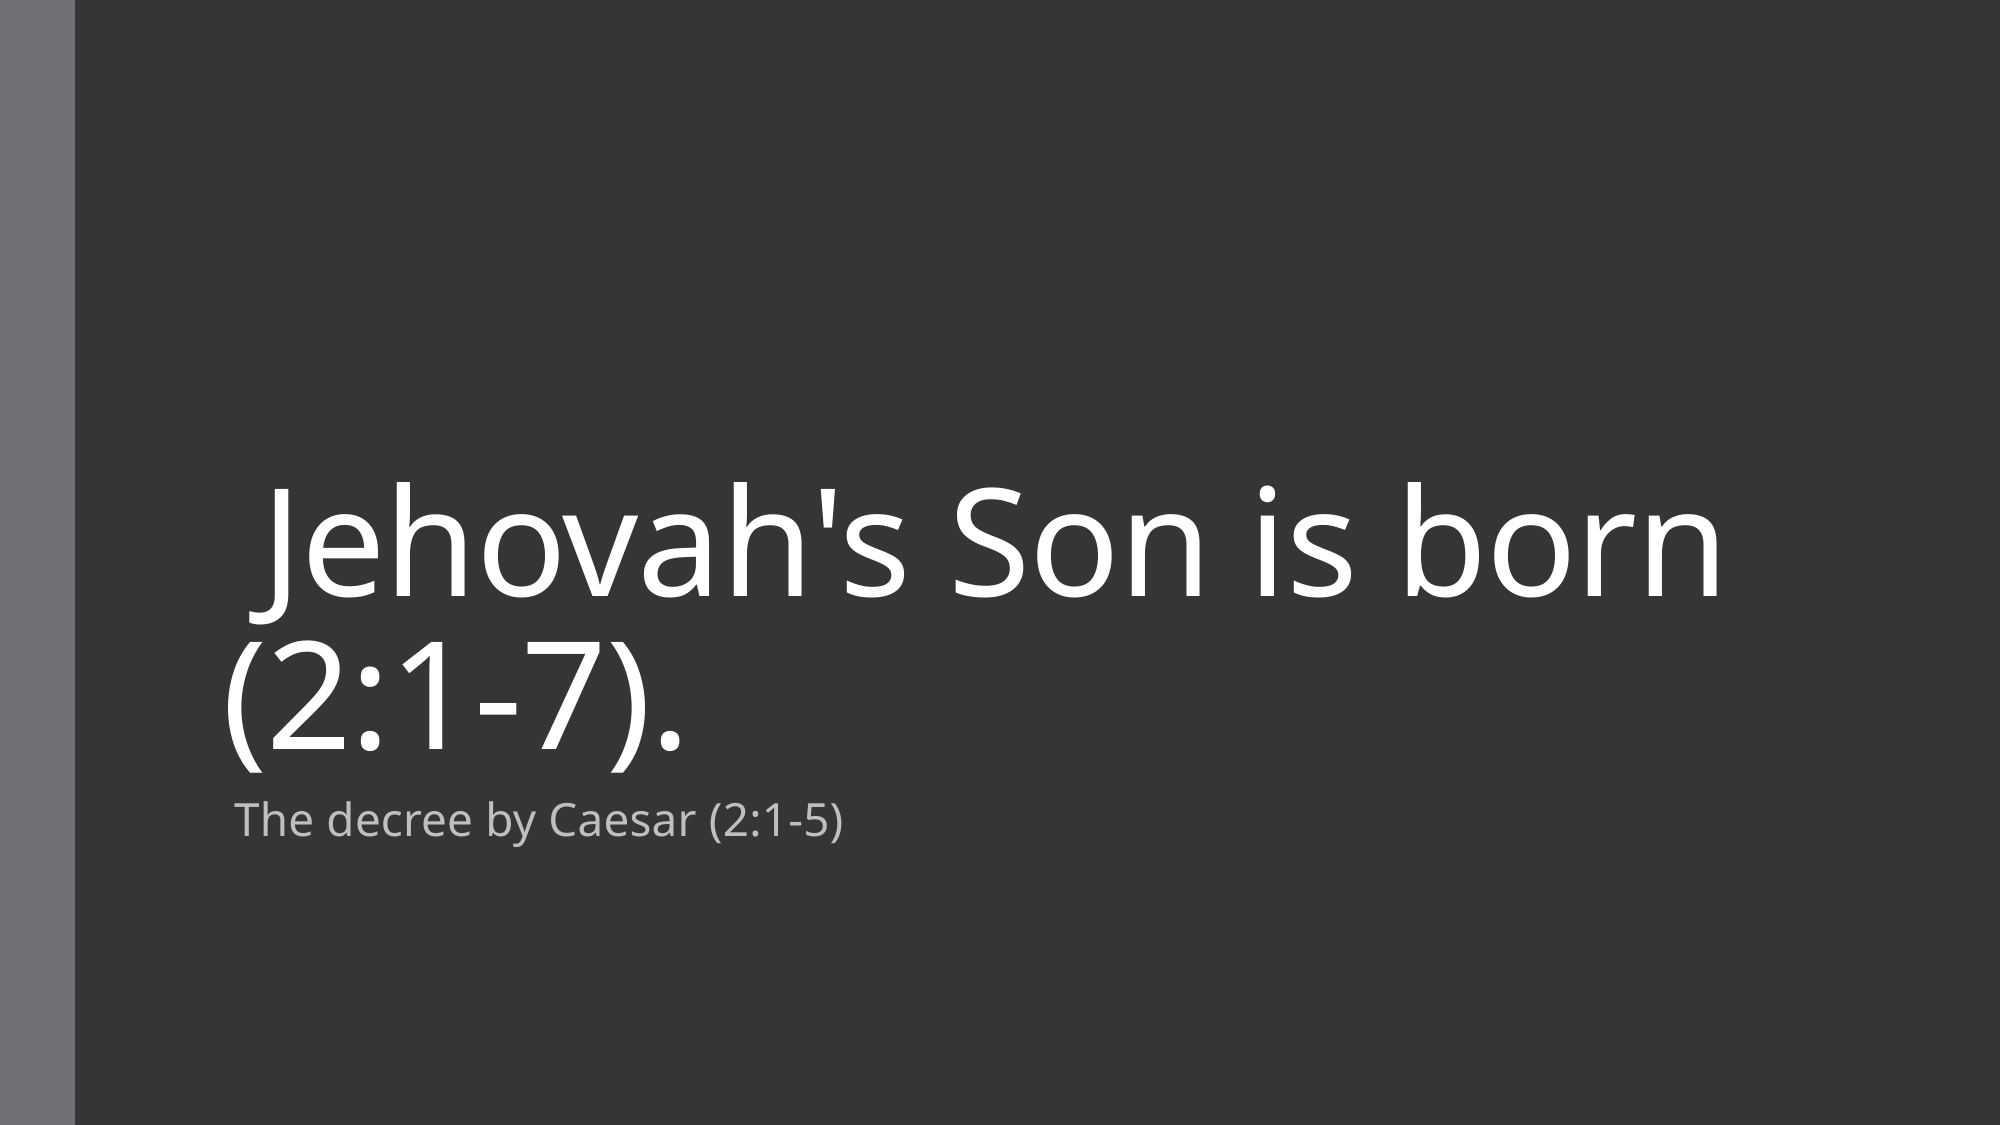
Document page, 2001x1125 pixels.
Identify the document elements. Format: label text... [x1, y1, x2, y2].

subtitle The decree by Caesar (2:1-5) [206, 787, 1752, 1066]
title Jehovah's Son is born (2:1-7). [206, 124, 1752, 787]
